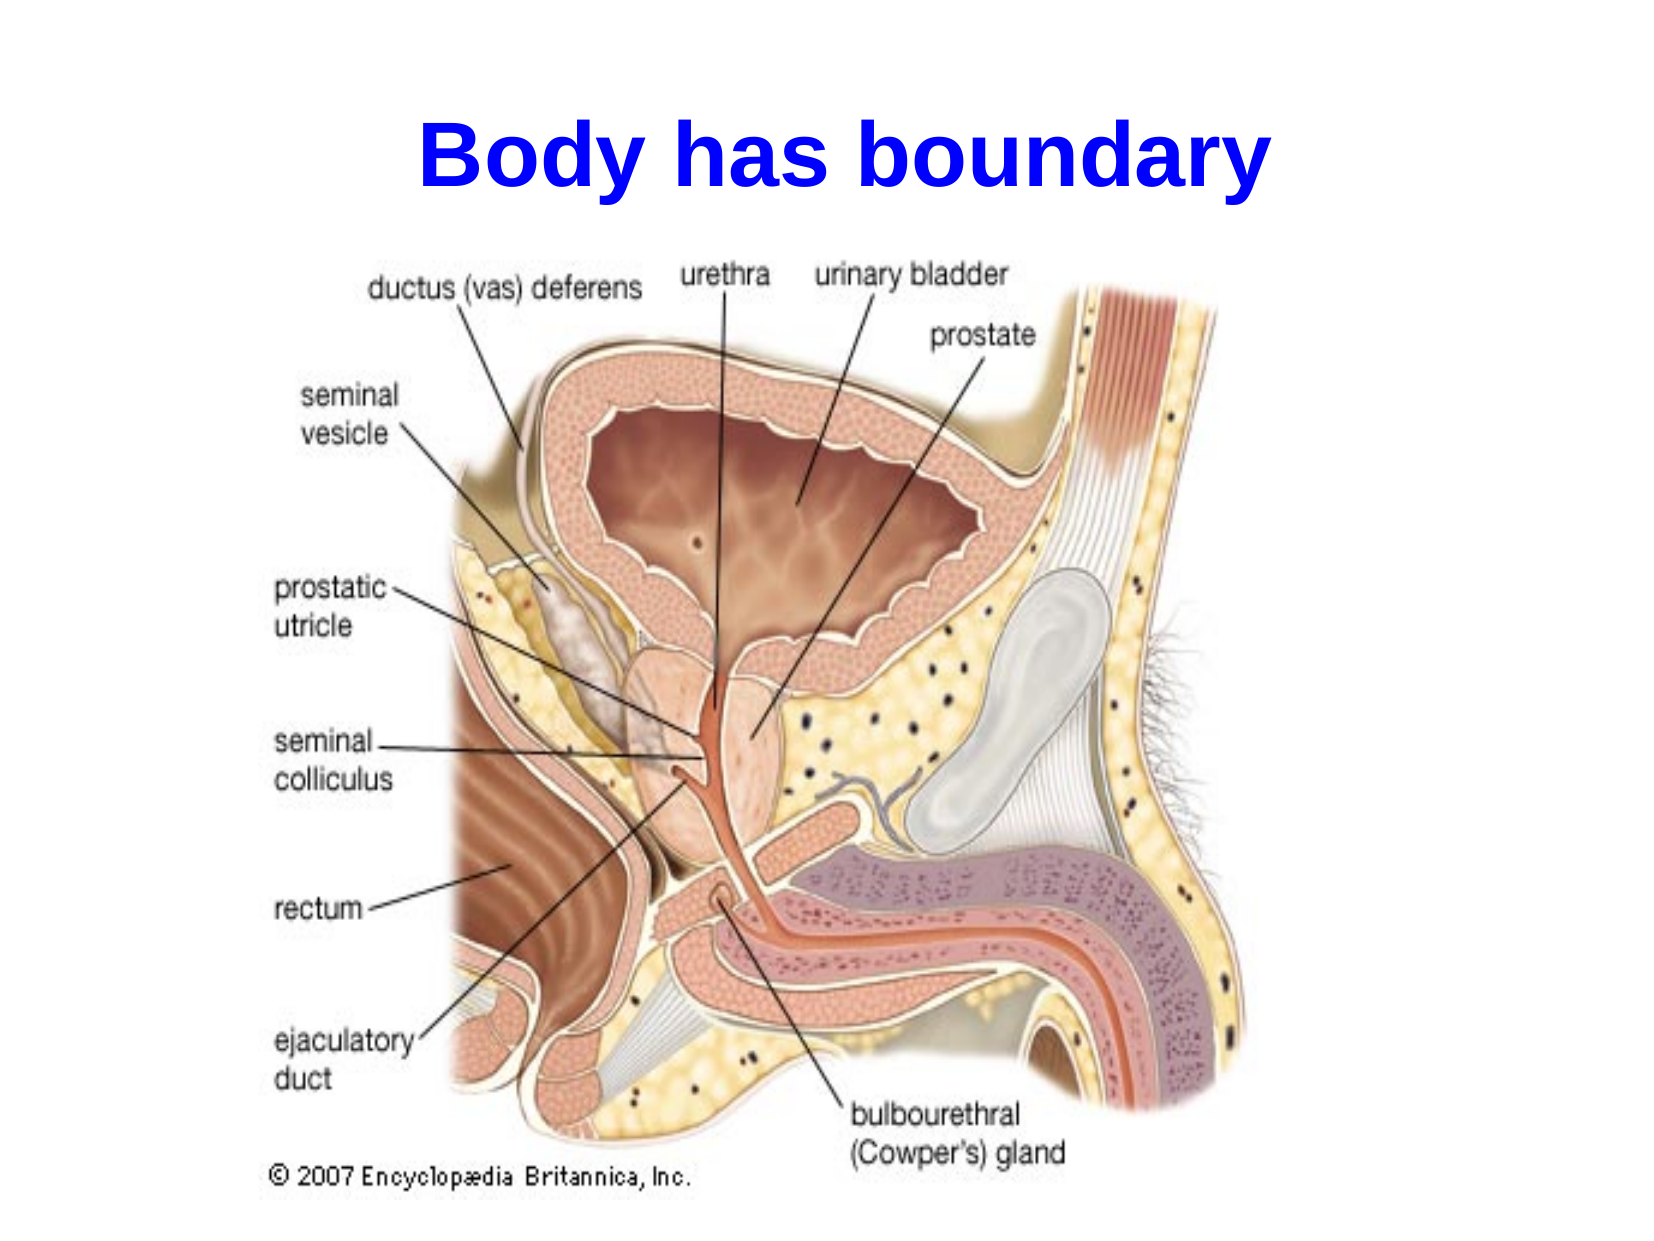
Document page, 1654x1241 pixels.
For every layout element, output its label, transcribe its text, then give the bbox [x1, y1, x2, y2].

picture [258, 239, 1291, 1201]
title Body has boundary [101, 99, 1591, 211]
